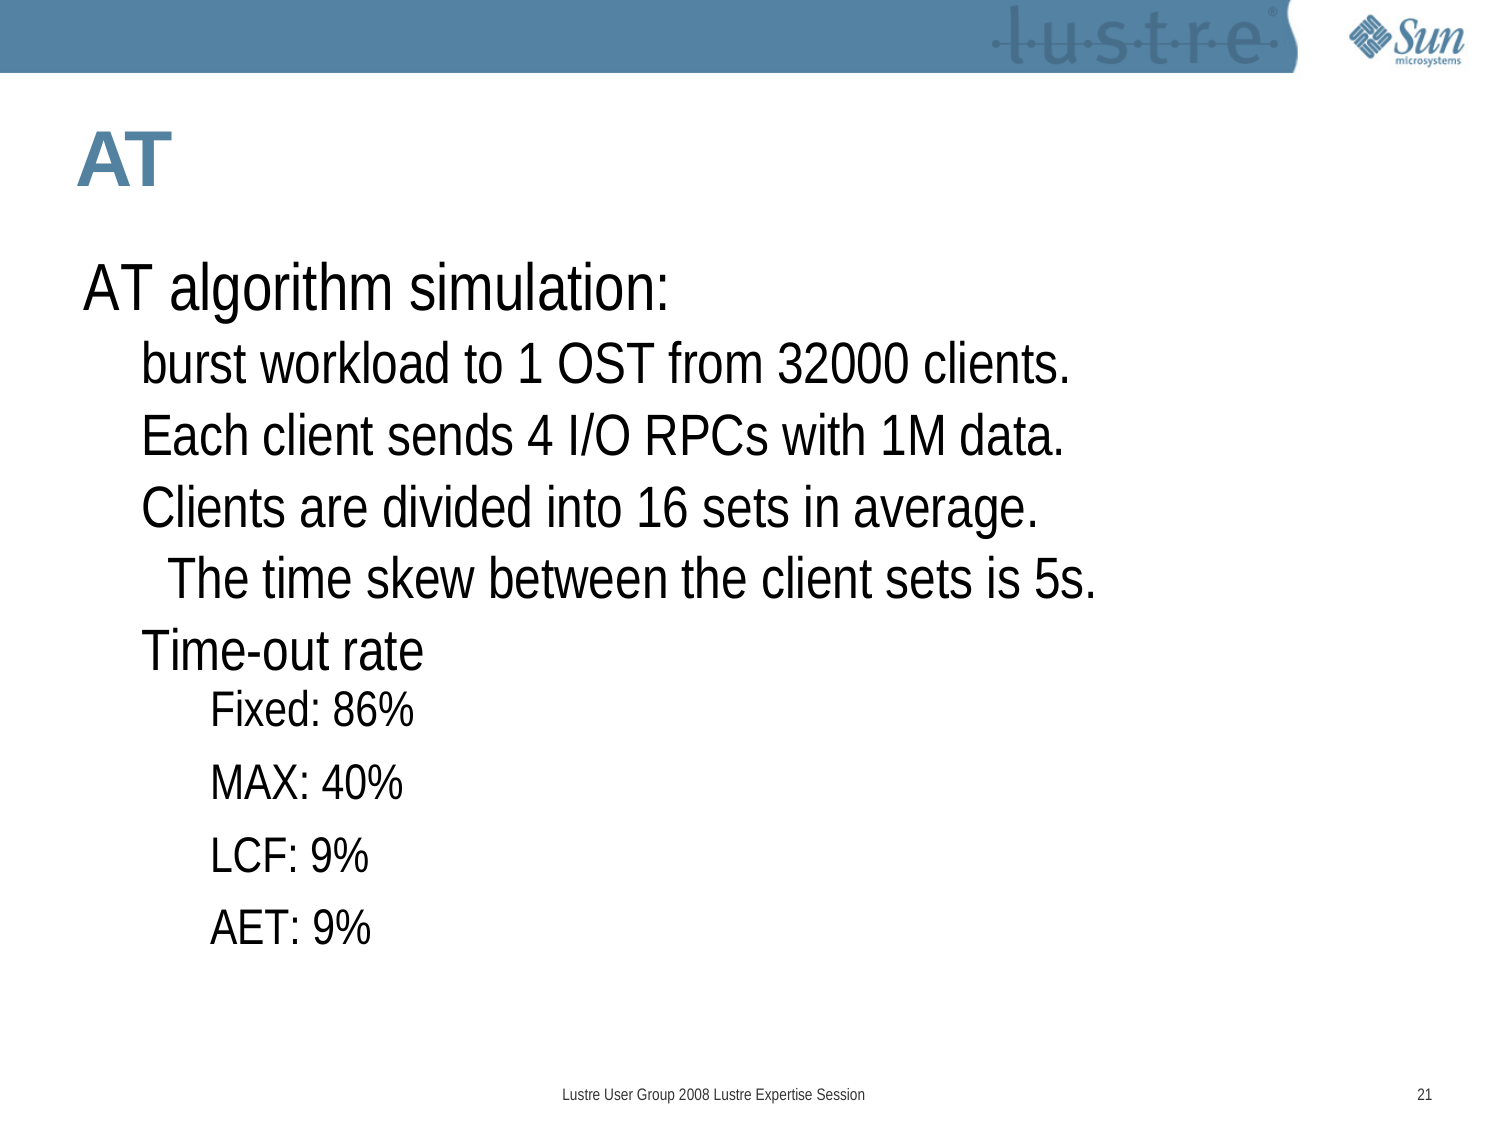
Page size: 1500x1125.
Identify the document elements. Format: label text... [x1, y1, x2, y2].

list AT algorithm simulation: burst workload to 1 OST from 32000 clients. Each client sends 4 I/O RPCs with 1M data. Clients are divided into 16 sets in average. The time skew between the client sets is 5s. Time-out rate Fixed: 86% MAX: 40% LCF: 9% AET: 9% [64, 258, 1401, 1062]
picture [0, 0, 1500, 91]
title AT [75, 123, 1437, 227]
